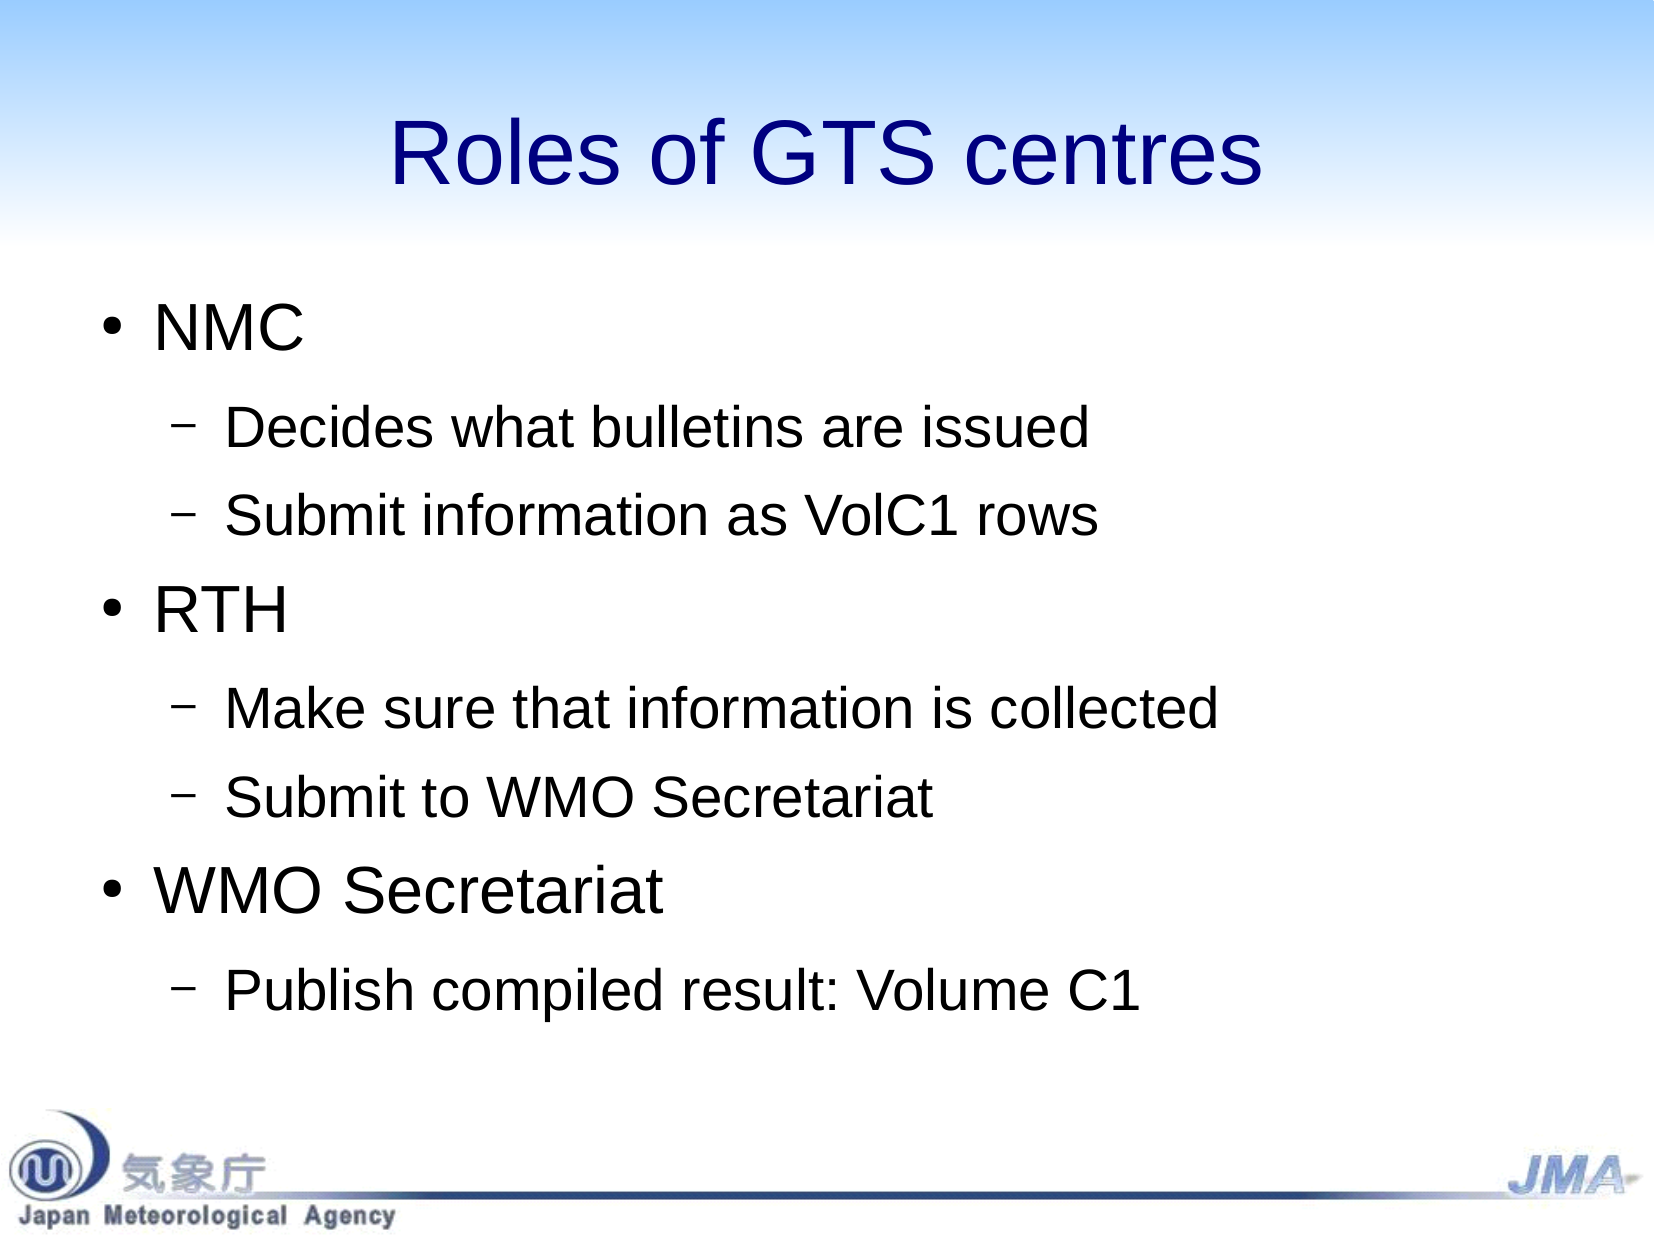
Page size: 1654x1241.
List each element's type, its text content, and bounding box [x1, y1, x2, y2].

picture [1, 1108, 1654, 1241]
list NMC Decides what bulletins are issued Submit information as VolC1 rows RTH Make sure that information is collected Submit to WMO Secretariat WMO Secretariat Publish compiled result: Volume C1 [82, 290, 1571, 1022]
title Roles of GTS centres [82, 49, 1571, 257]
